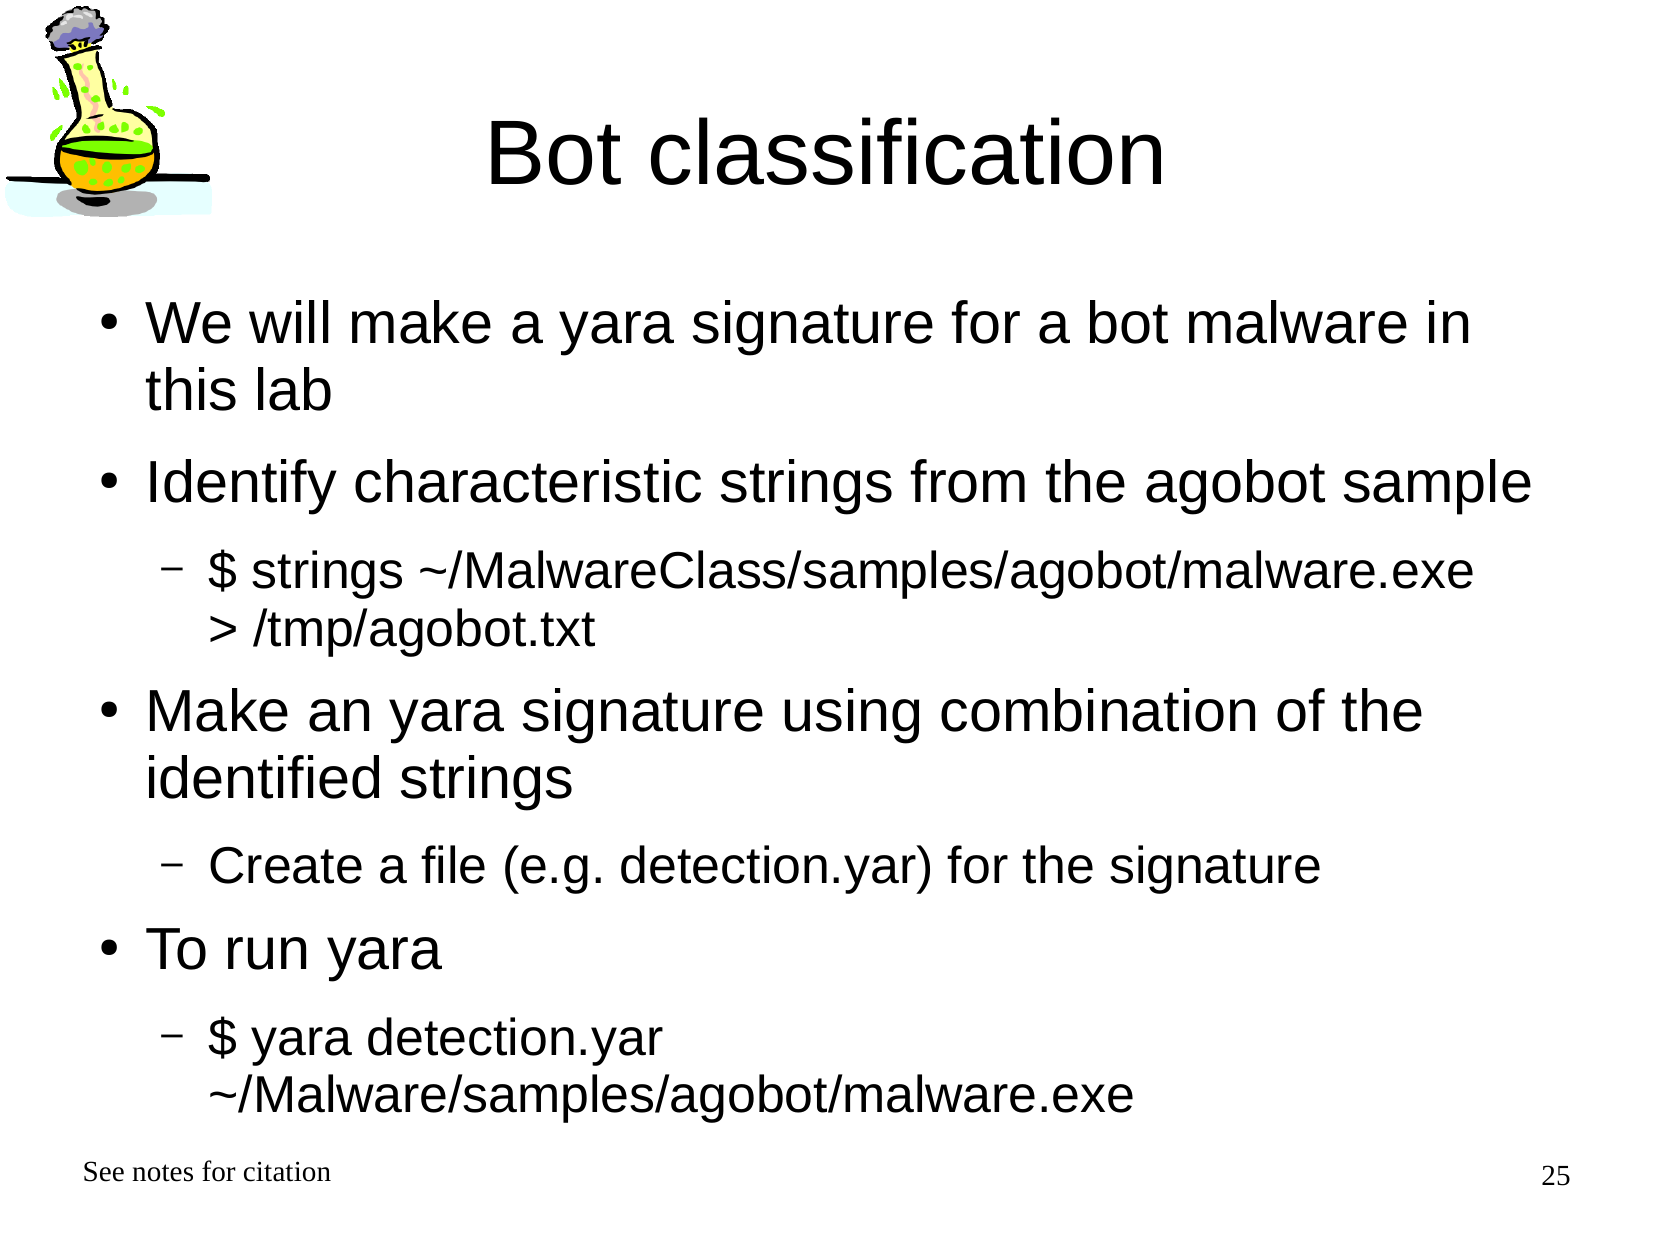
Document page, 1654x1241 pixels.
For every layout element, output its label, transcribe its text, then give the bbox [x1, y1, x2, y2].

title Bot classification [82, 49, 1571, 257]
picture [5, 6, 212, 217]
list We will make a yara signature for a bot malware in this lab Identify characteristic strings from the agobot sample $ strings ~/MalwareClass/samples/agobot/malware.exe > /tmp/agobot.txt Make an yara signature using combination of the identified strings Create a file (e.g. detection.yar) for the signature To run yara $ yara detection.yar ~/Malware/samples/agobot/malware.exe [82, 290, 1576, 1141]
